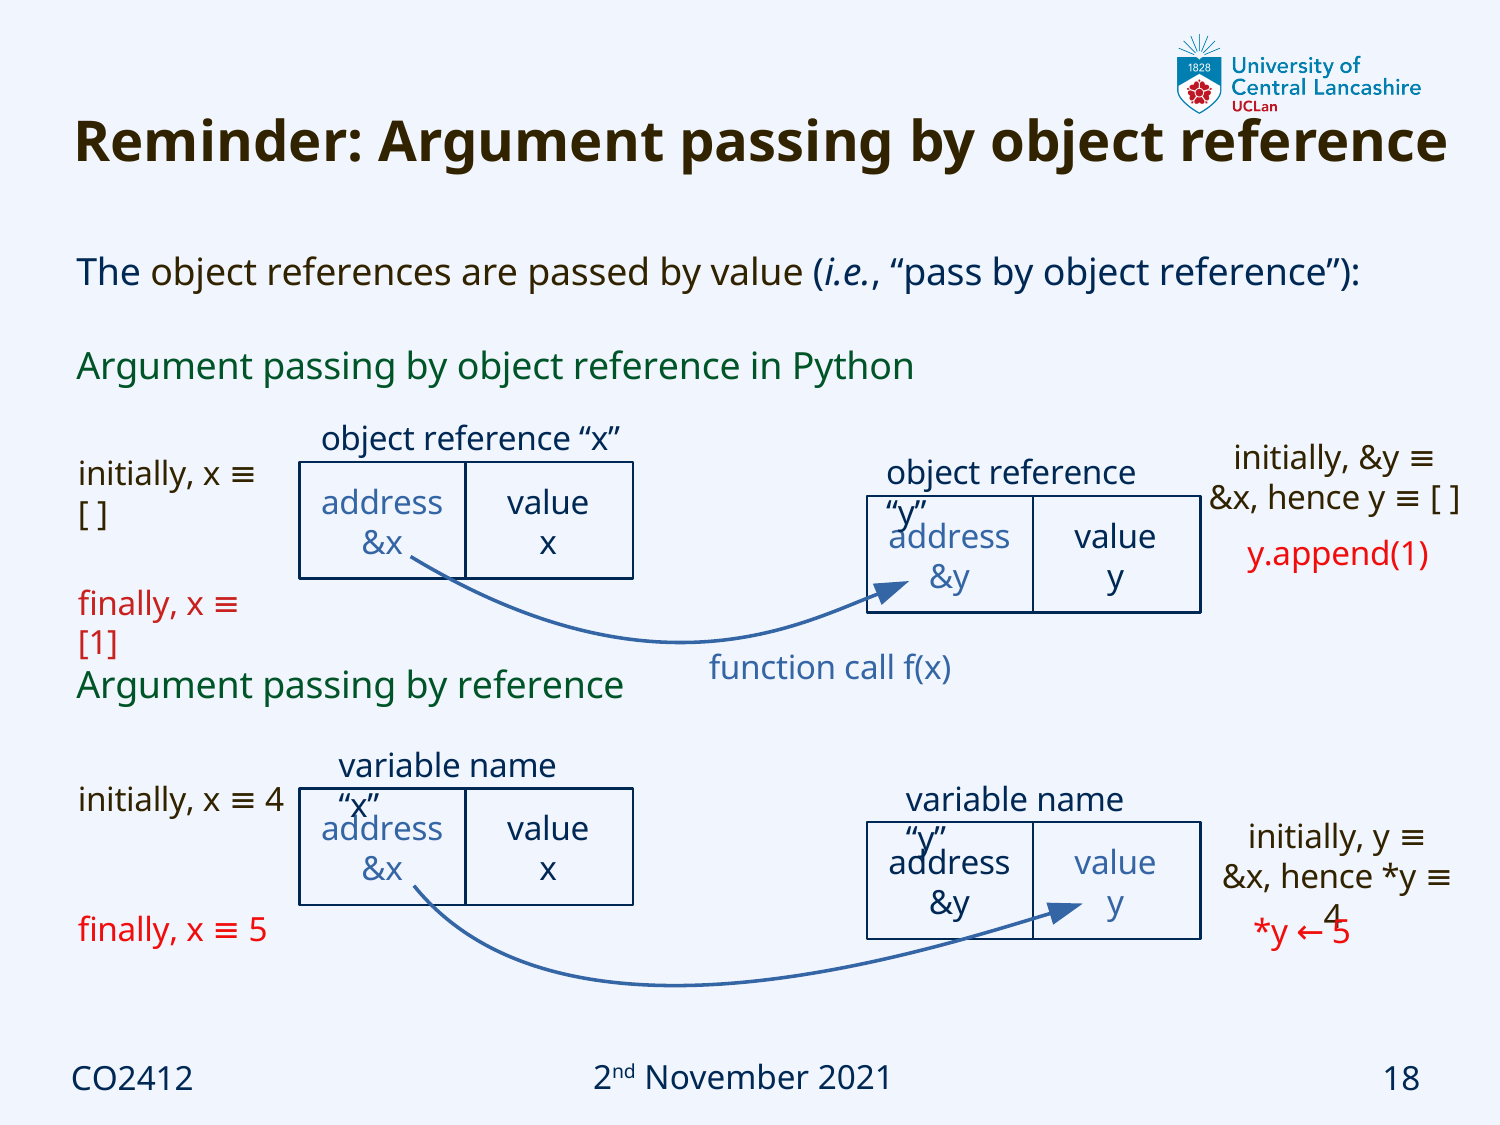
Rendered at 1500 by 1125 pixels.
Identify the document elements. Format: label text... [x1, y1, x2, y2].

text_box initially, x ≡ [ ] [63, 444, 302, 500]
text_box value x [483, 473, 614, 569]
text_box value x [483, 800, 614, 895]
text_box variable name “y” [891, 770, 1182, 826]
text_box Argument passing by reference [59, 653, 1349, 714]
picture [1177, 34, 1421, 93]
text_box value y [1050, 507, 1181, 603]
text_box variable name “x” [323, 736, 614, 792]
text_box The object references are passed by value (i.e., “pass by object reference”): [59, 240, 1462, 300]
text_box object reference “y” [871, 443, 1190, 499]
text_box finally, x ≡ [1] [63, 574, 302, 630]
text_box address &x [304, 473, 460, 569]
text_box Argument passing by object reference in Python [59, 334, 1349, 395]
text_box object reference “x” [306, 410, 641, 465]
text_box value y [1050, 833, 1181, 929]
text_box finally, x ≡ 5 [63, 900, 302, 956]
text_box function call f(x) [682, 638, 979, 694]
text_box address &y [872, 833, 1027, 929]
text_box address &x [304, 800, 460, 895]
text_box *y ← 5 [1224, 902, 1389, 958]
title Reminder: Argument passing by object reference [58, 93, 1475, 186]
text_box initially, y ≡ &x, hence *y ≡ 4 [1206, 807, 1468, 903]
text_box address &y [872, 507, 1027, 603]
text_box initially, &y ≡ &x, hence y ≡ [ ] [1190, 428, 1479, 524]
text_box initially, x ≡ 4 [63, 770, 302, 826]
text_box y.append(1) [1215, 524, 1461, 580]
